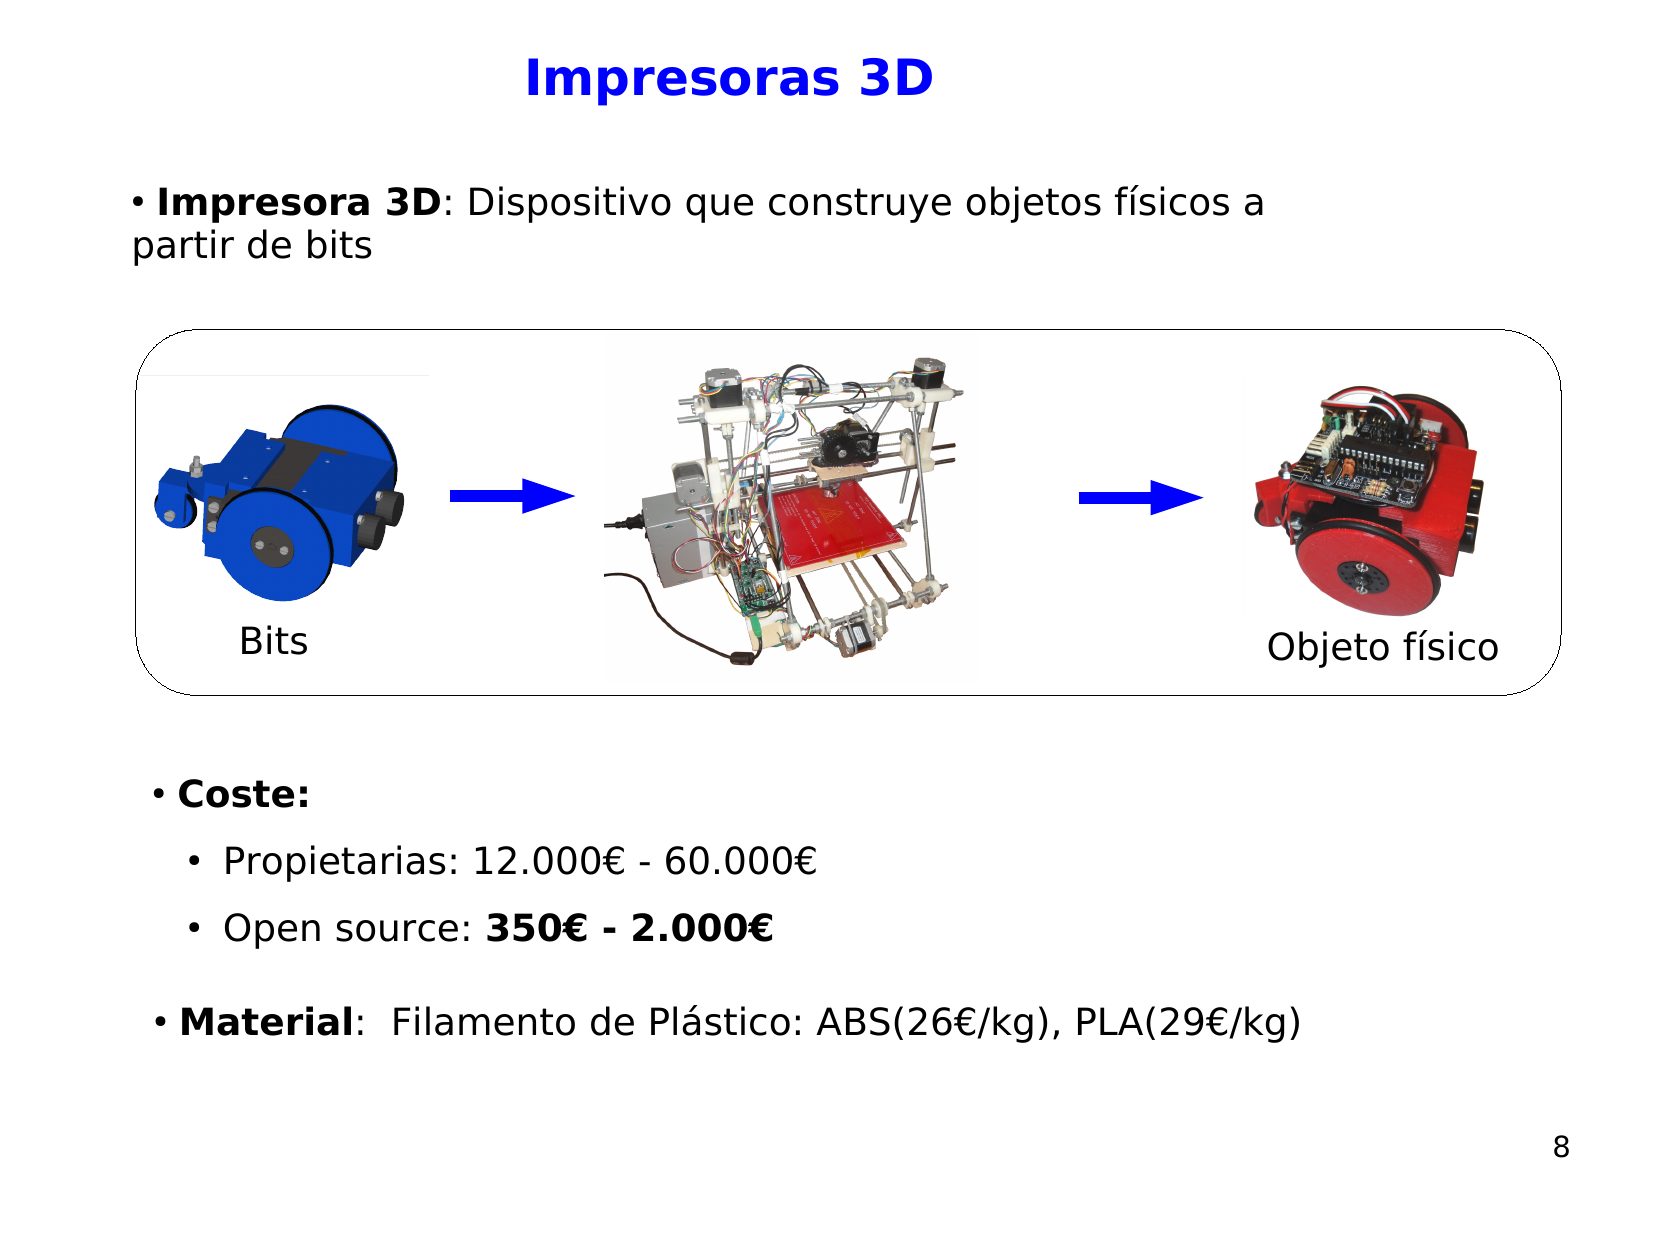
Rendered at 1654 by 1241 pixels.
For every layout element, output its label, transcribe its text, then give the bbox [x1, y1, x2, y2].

text_box Bits [223, 612, 324, 671]
picture [604, 333, 978, 682]
text_box Impresoras 3D [509, 41, 1112, 115]
text_box Material: Filamento de Plástico: ABS(26€/kg), PLA(29€/kg) [138, 993, 1407, 1052]
text_box Impresora 3D: Dispositivo que construye objetos físicos a partir de bits [116, 173, 1384, 276]
text_box Objeto físico [1251, 618, 1516, 678]
picture [140, 375, 429, 618]
picture [1243, 375, 1509, 621]
text_box Coste: Propietarias: 12.000€ - 60.000€ Open source: 350€ - 2.000€ [137, 765, 1207, 958]
